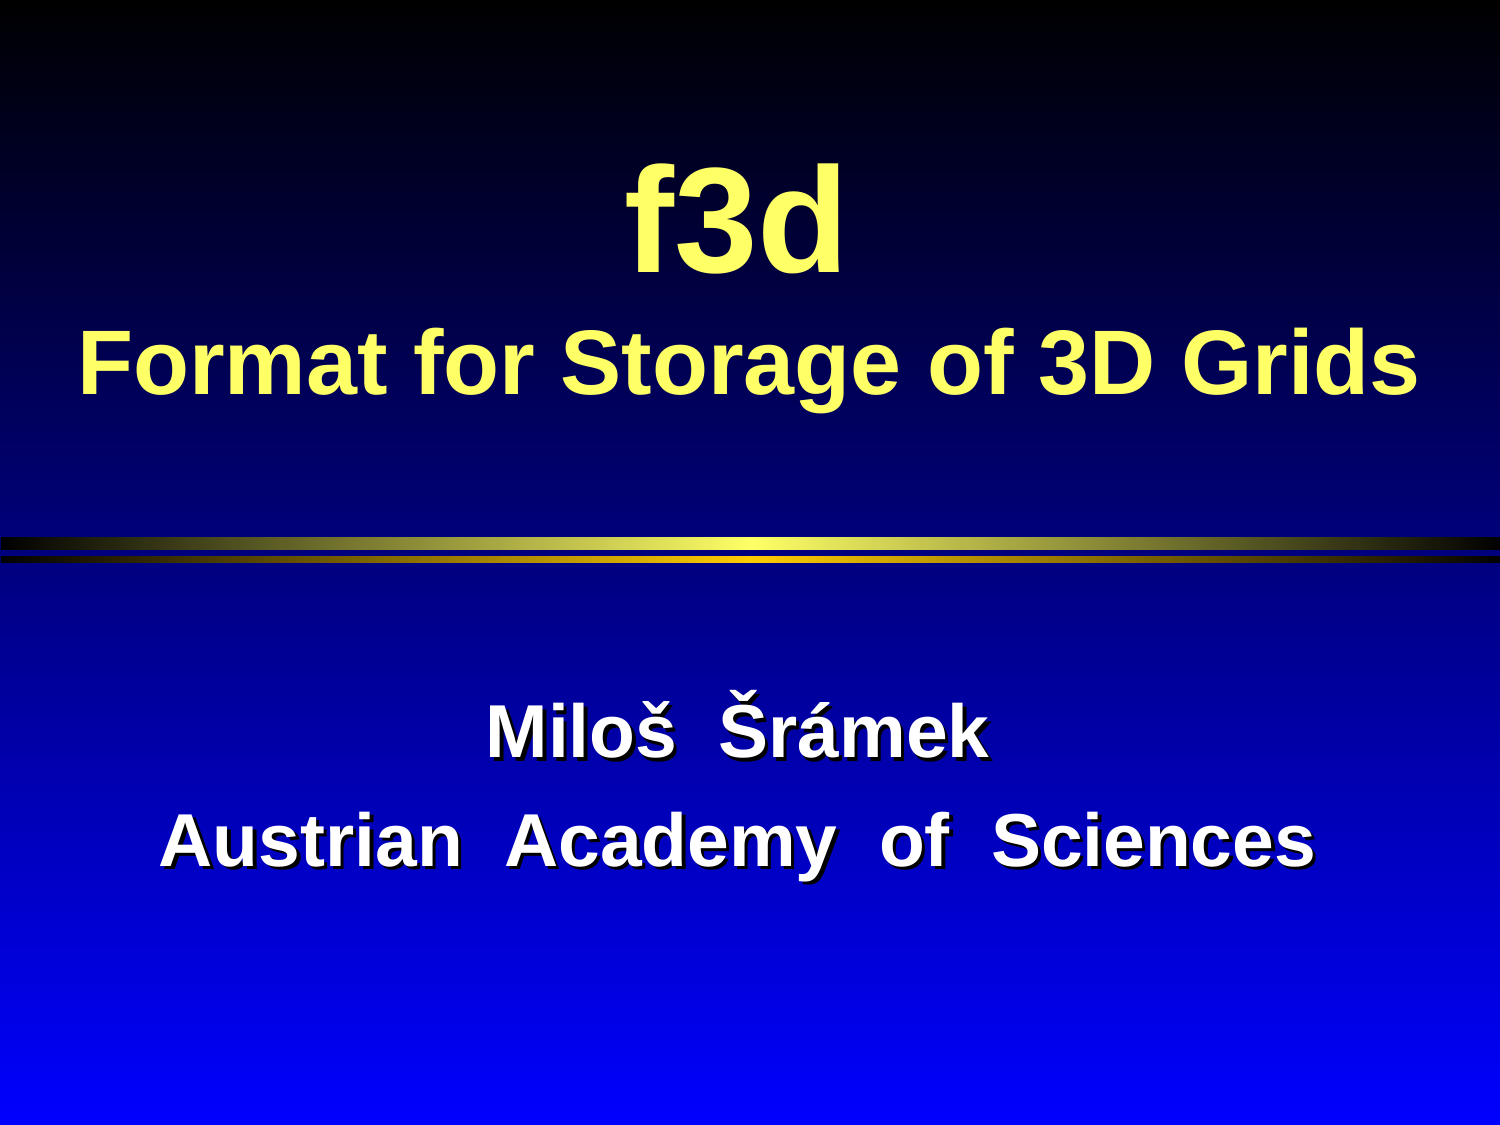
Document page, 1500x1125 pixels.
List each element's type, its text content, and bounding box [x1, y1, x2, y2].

title f3d Format for Storage of 3D Grids [0, 0, 1500, 422]
subtitle Miloš Šrámek Austrian Academy of Sciences [0, 676, 1476, 1034]
